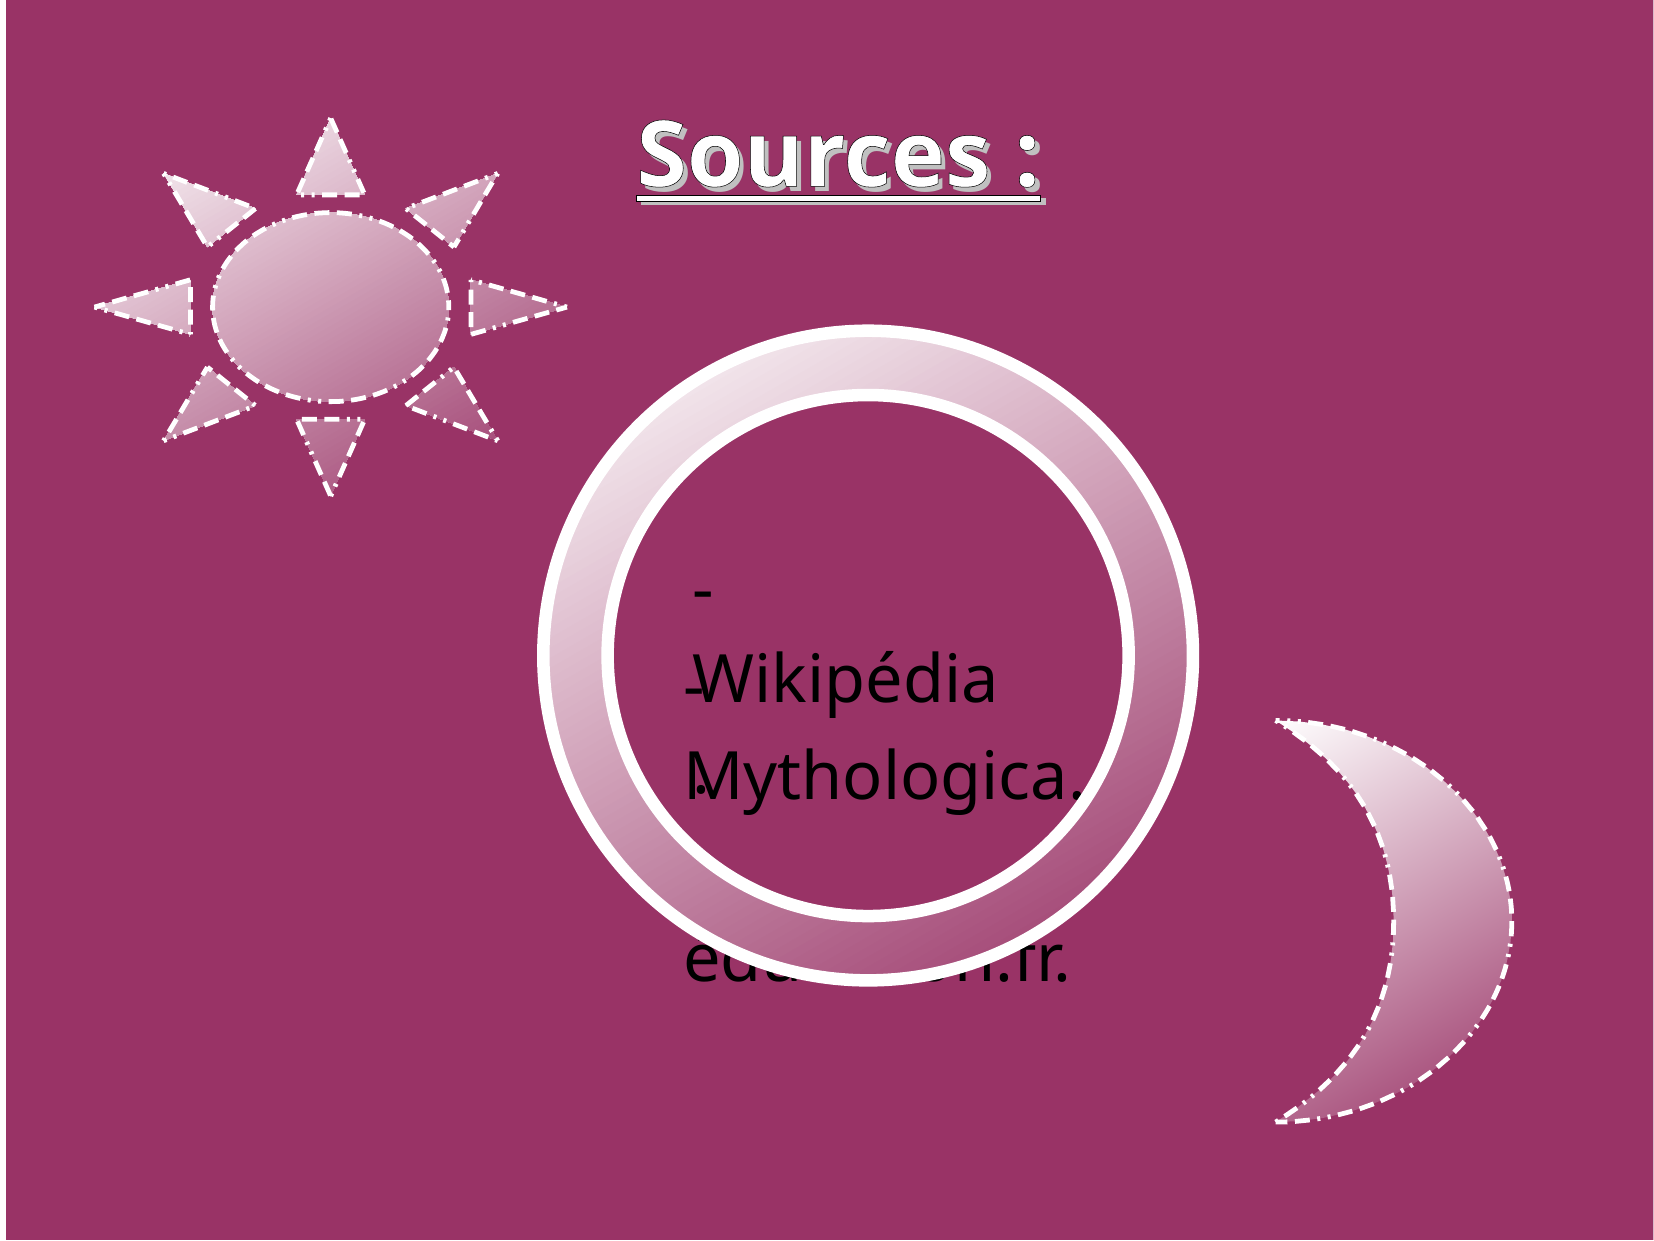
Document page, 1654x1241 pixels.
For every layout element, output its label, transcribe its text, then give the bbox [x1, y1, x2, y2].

text_box [163, 367, 256, 441]
text_box [543, 330, 1193, 981]
text_box [1275, 720, 1512, 1123]
text_box [296, 419, 365, 497]
text_box [212, 212, 449, 402]
text_box [94, 279, 191, 335]
text_box -Wikipédia. [678, 533, 1021, 630]
text_box [470, 279, 567, 335]
text_box [405, 367, 498, 441]
list [82, 290, 1571, 1010]
text_box -Mythologica. -éducation.fr. [668, 630, 1106, 808]
title Sources : [94, 47, 1583, 255]
text_box [296, 118, 365, 195]
text_box [405, 173, 498, 248]
text_box [163, 173, 256, 248]
